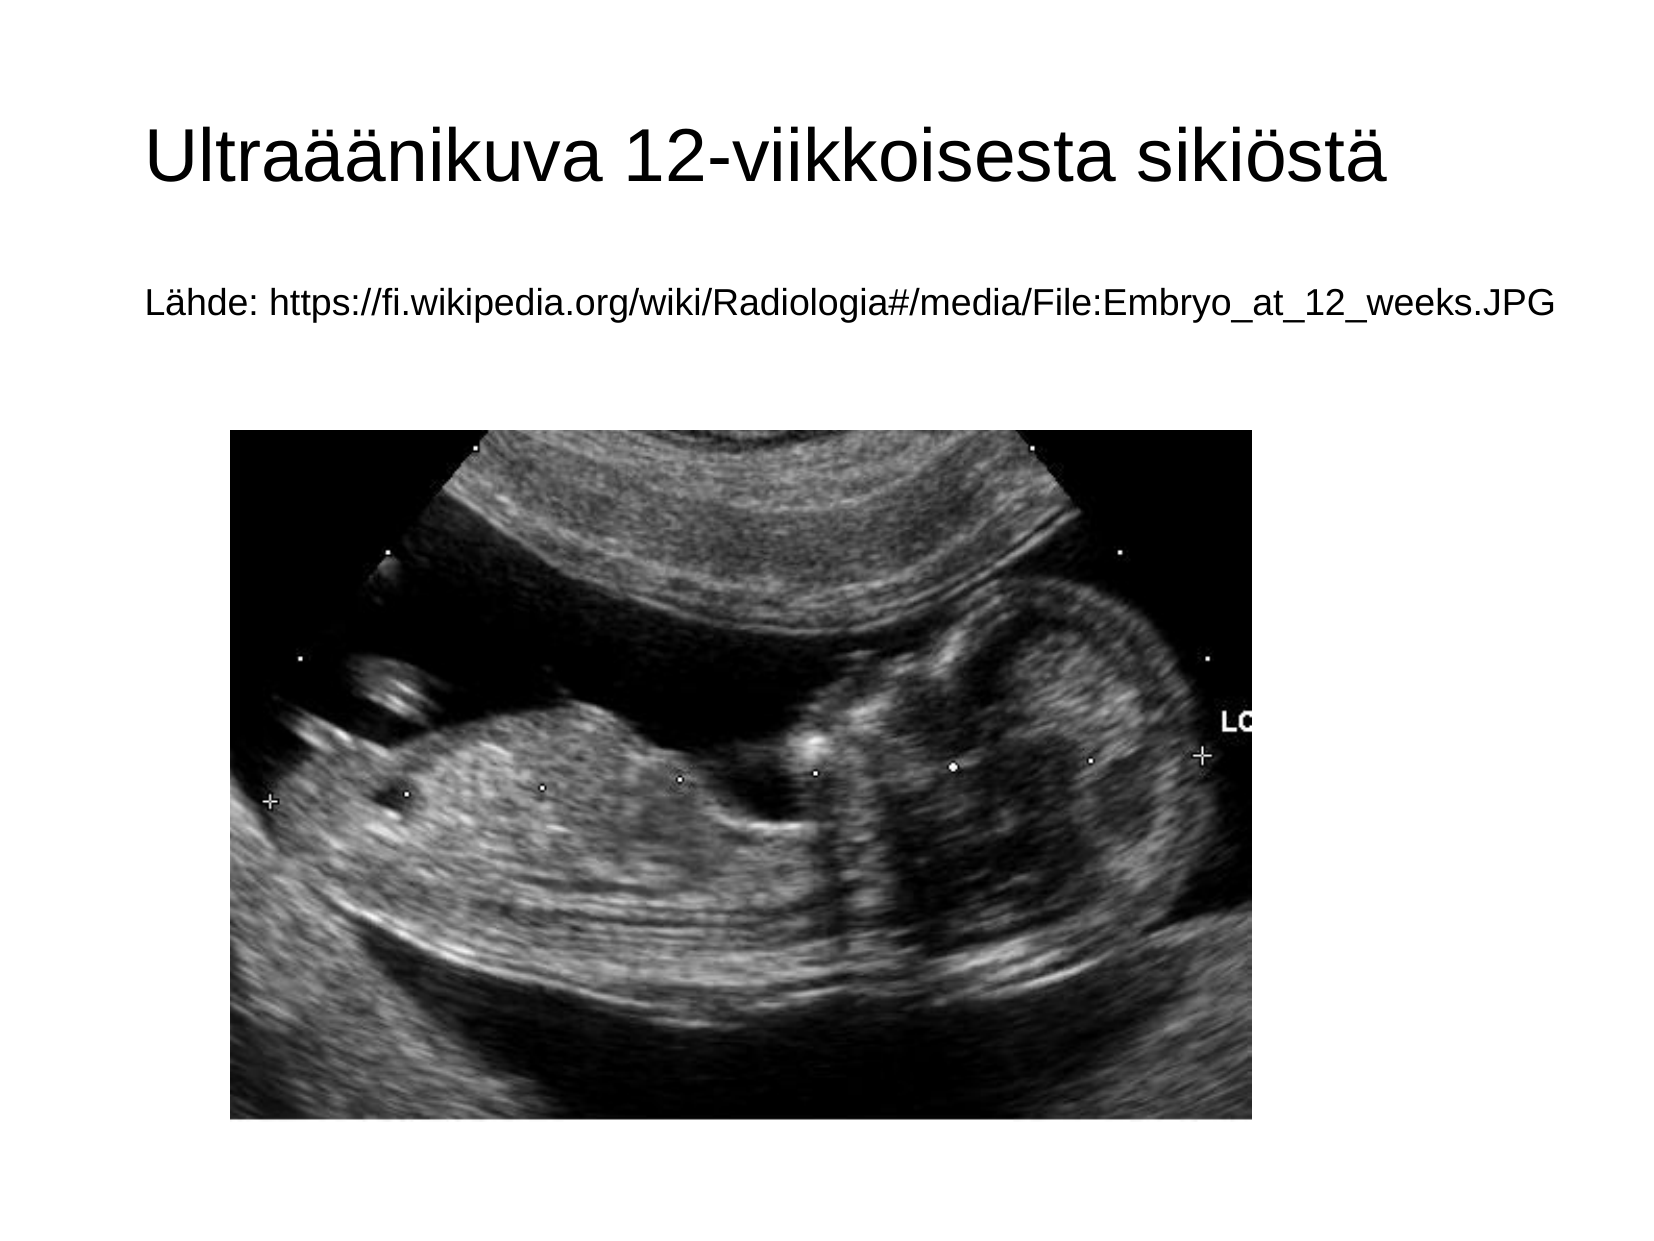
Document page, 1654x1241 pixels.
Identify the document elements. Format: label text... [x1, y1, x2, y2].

picture [230, 430, 1252, 1123]
text_box Ultraäänikuva 12-viikkoisesta sikiöstä Lähde: https://fi.wikipedia.org/wiki/Radiologia#/media/File:Embryo_at_12_weeks.JPG [129, 106, 1572, 332]
